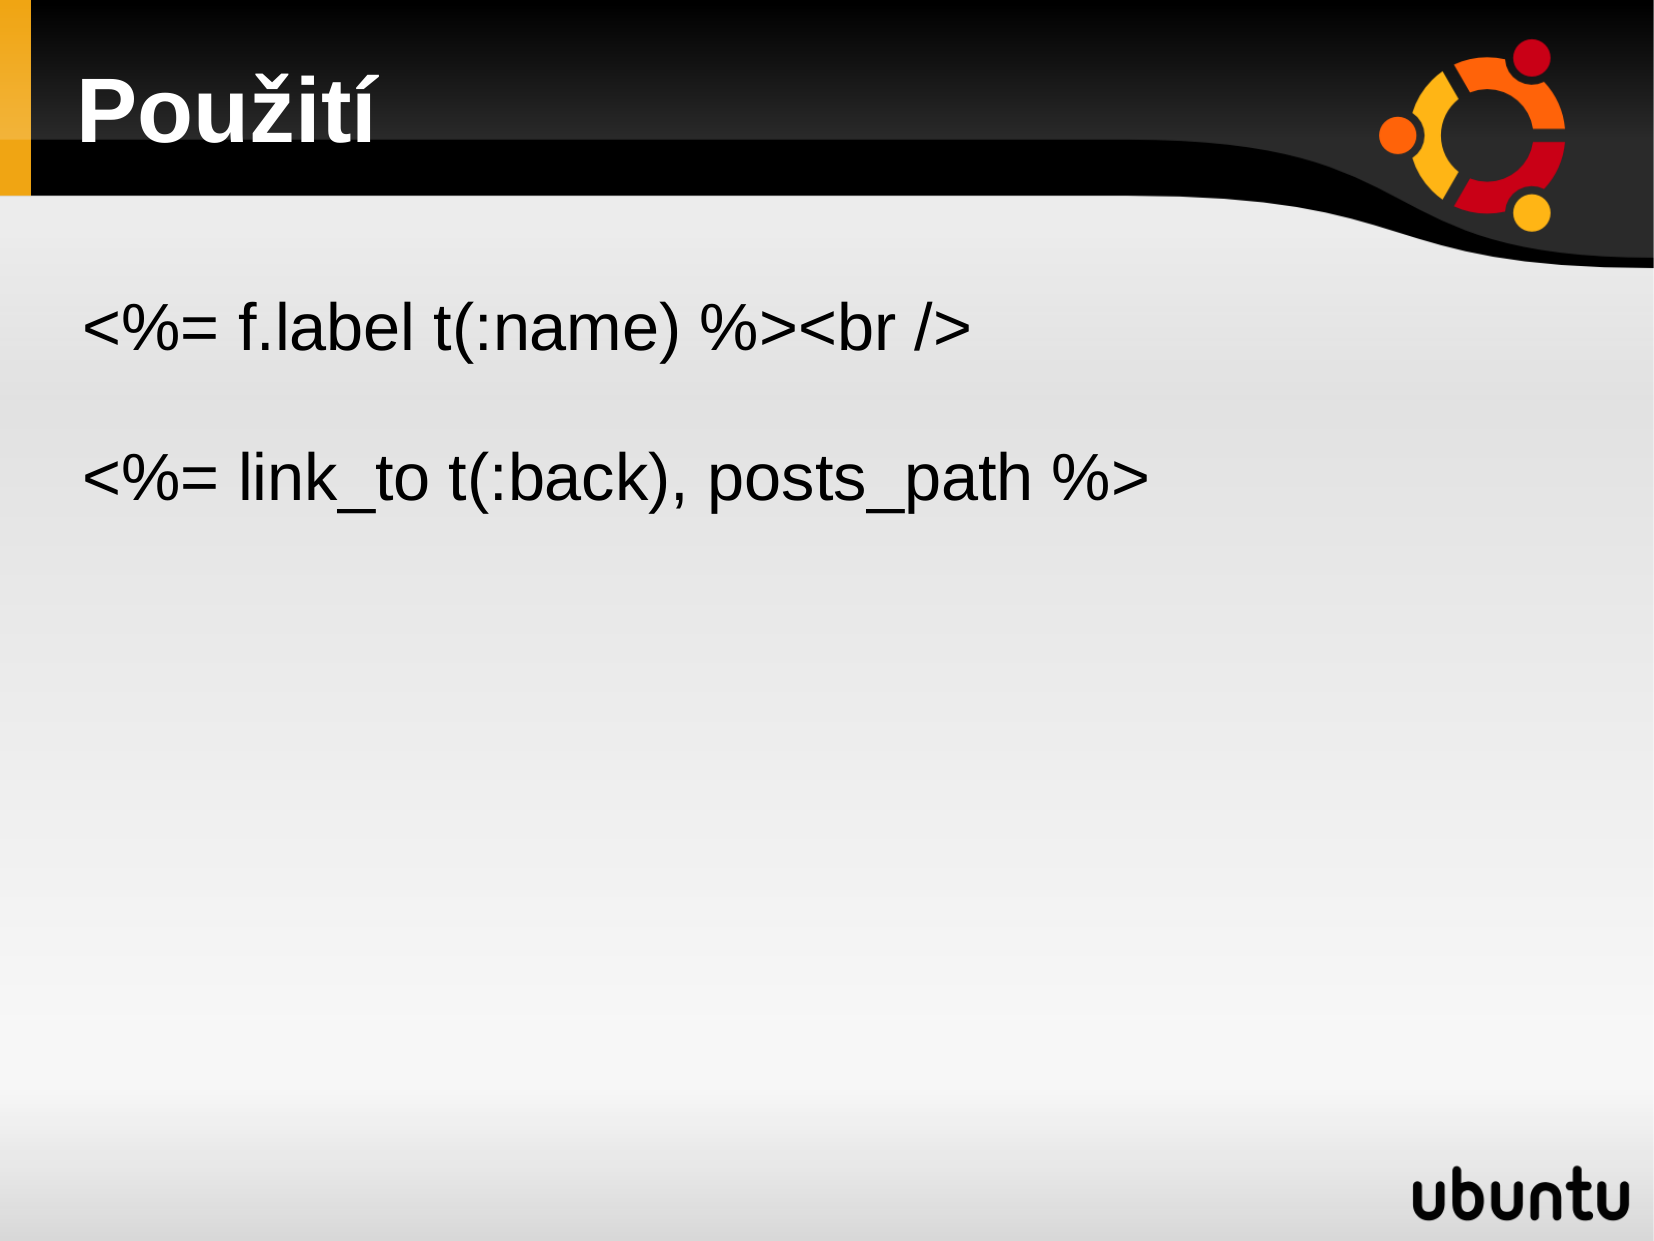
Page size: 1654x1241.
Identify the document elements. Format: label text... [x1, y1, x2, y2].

title Použití [76, 14, 1565, 207]
picture [0, 0, 1654, 1241]
list <%= f.label t(:name) %><br /> <%= link_to t(:back), posts_path %> [82, 290, 1571, 1094]
